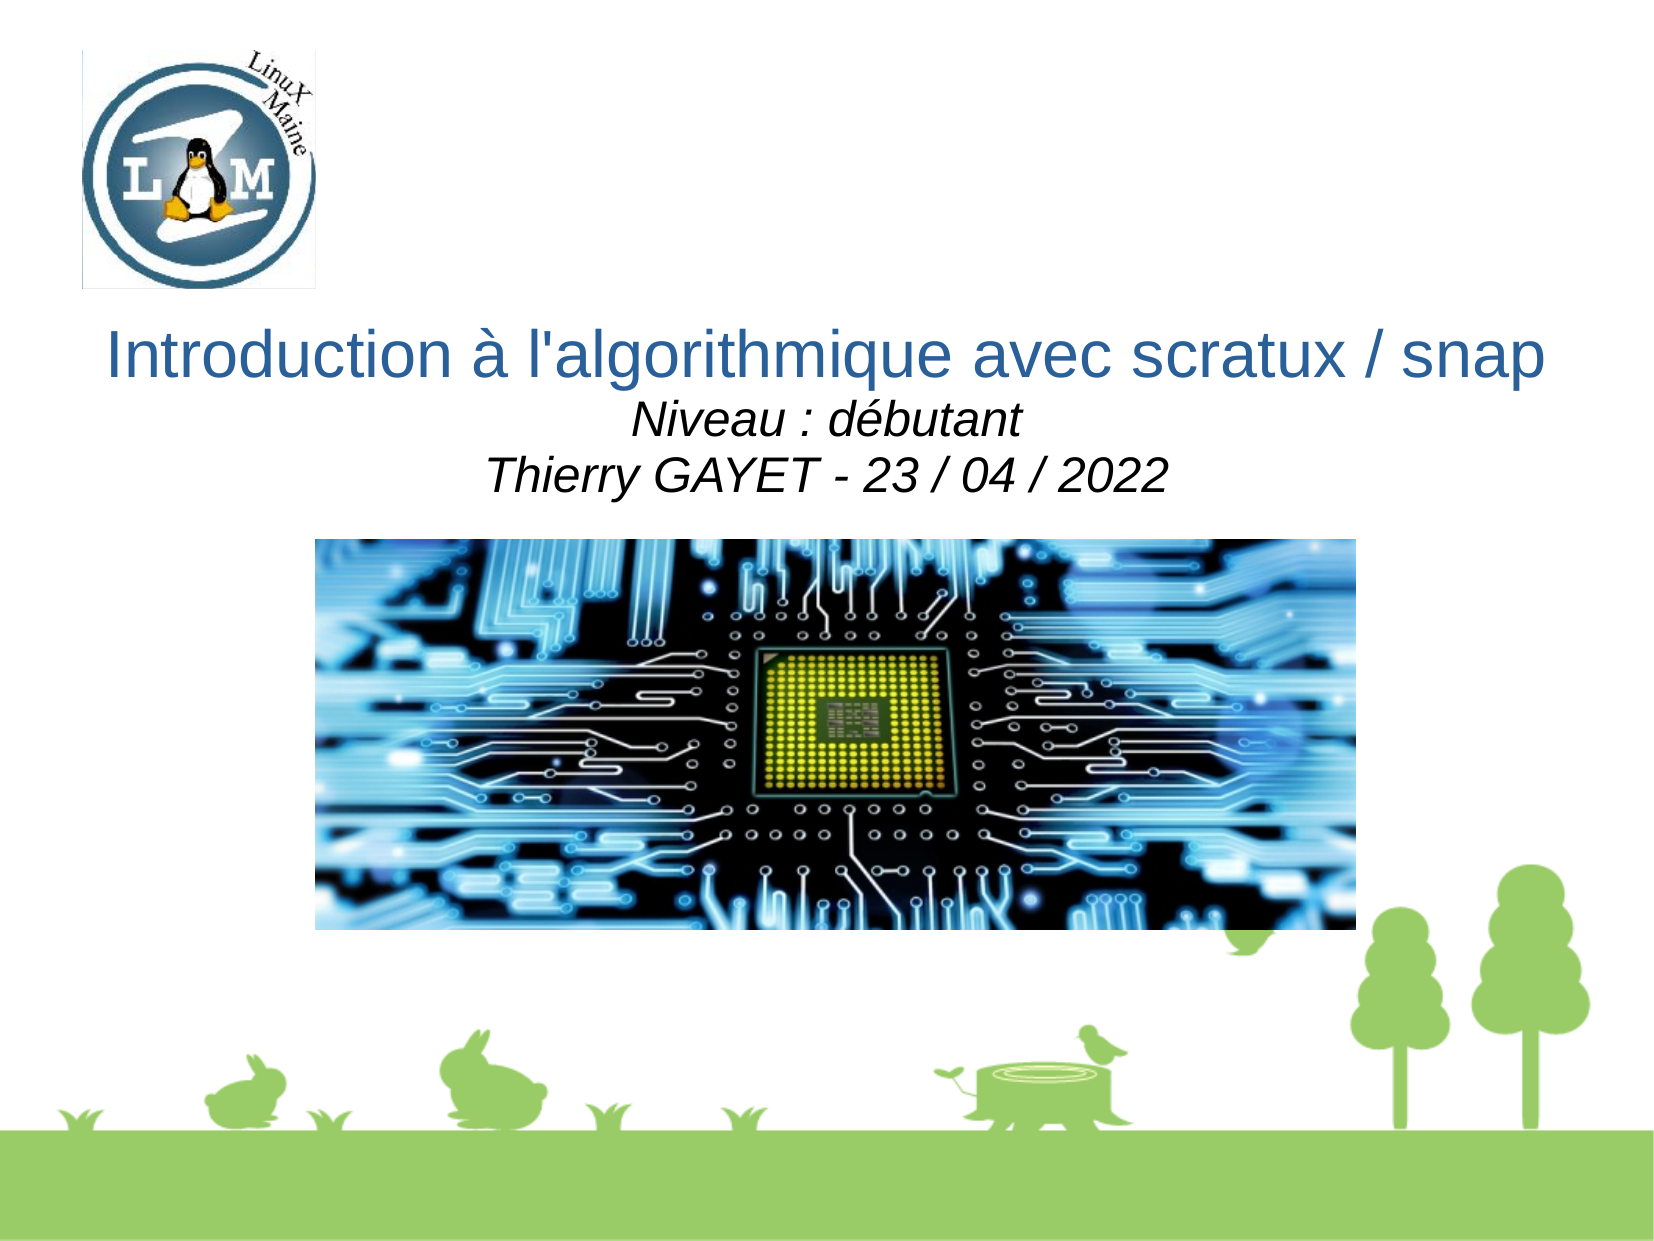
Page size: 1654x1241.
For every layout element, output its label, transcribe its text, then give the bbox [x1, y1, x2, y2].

picture [0, 0, 1654, 1241]
subtitle Introduction à l'algorithmique avec scratux / snap Niveau : débutant Thierry GAYET - 23 / 04 / 2022 [82, 240, 1571, 580]
